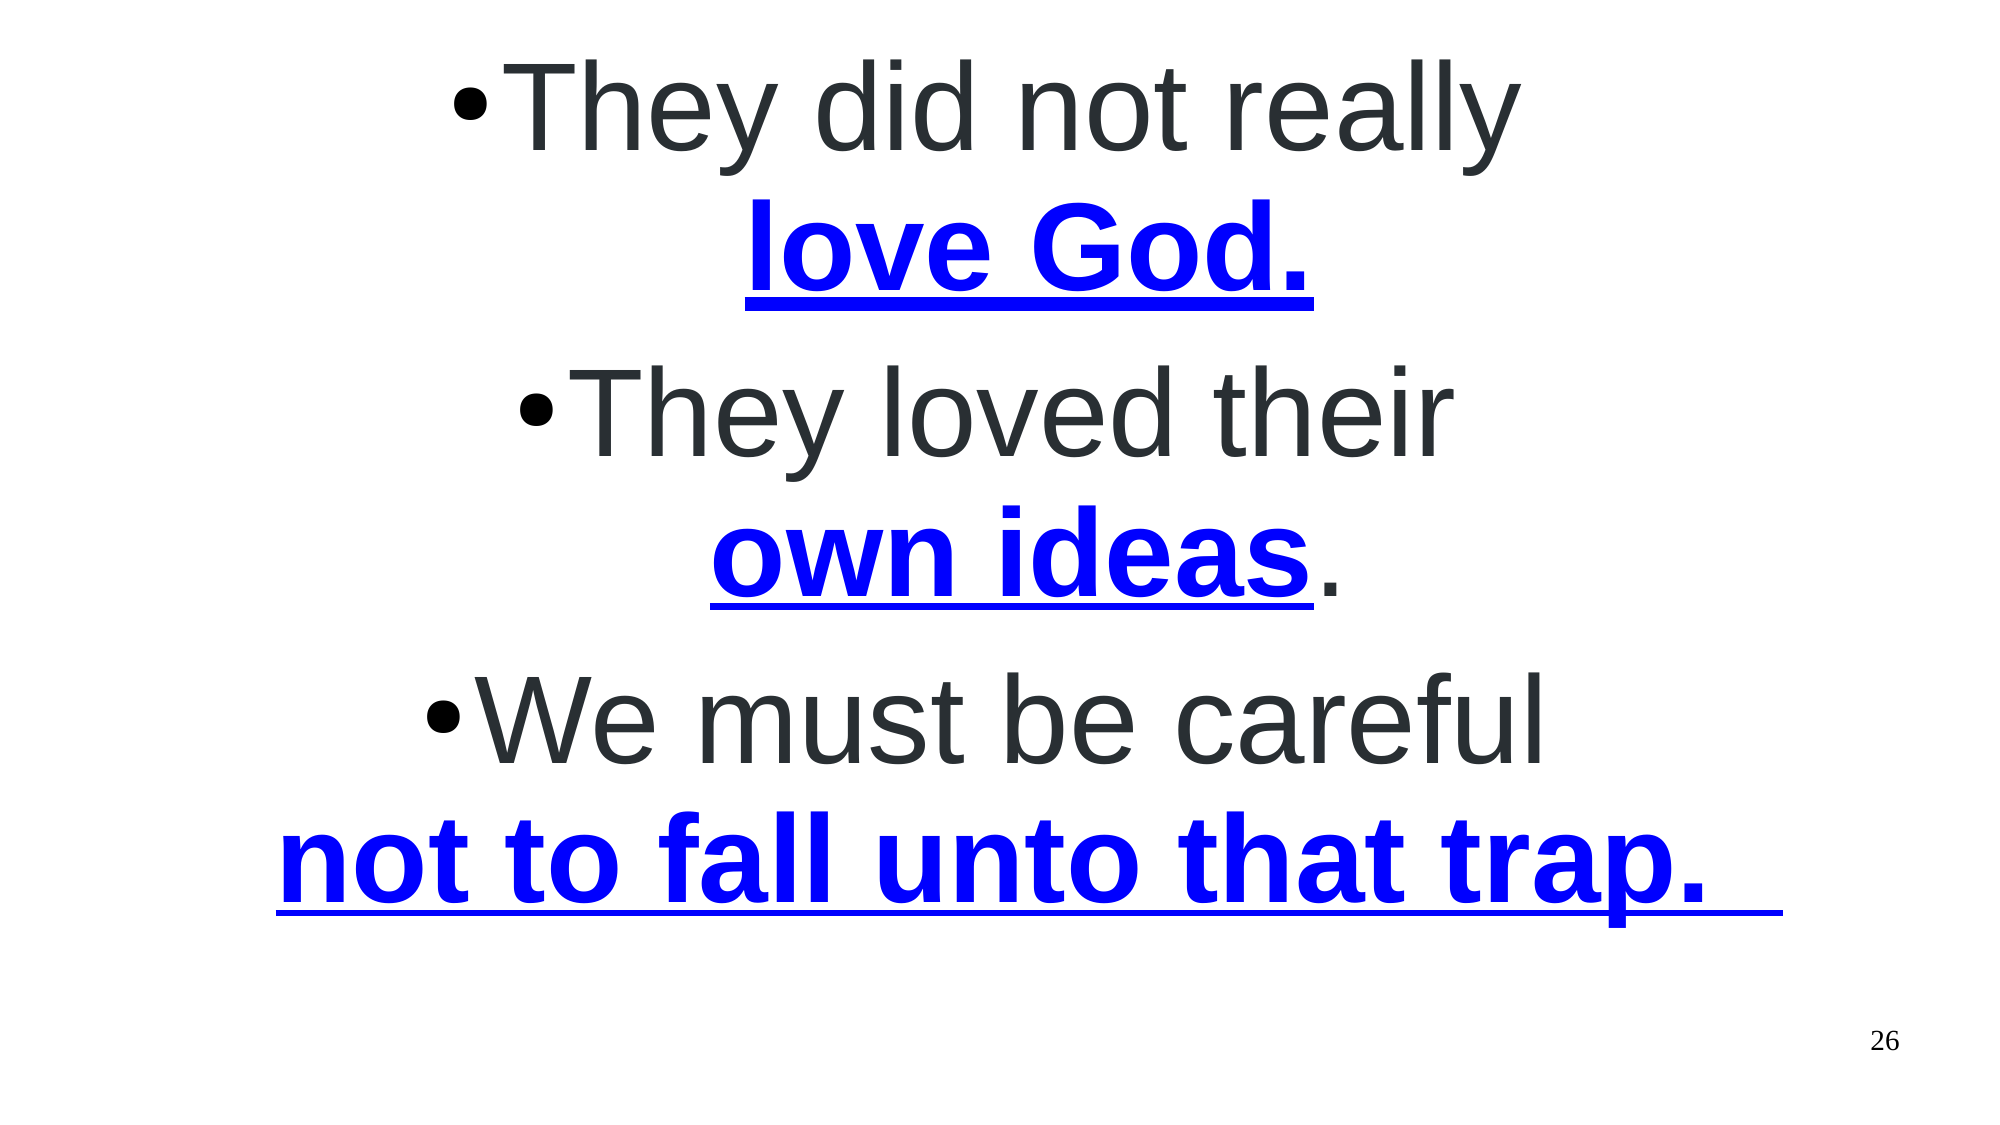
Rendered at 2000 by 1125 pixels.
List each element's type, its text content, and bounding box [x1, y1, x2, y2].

list They did not really love God. They loved their own ideas. We must be careful not to fall unto that trap. [37, 37, 1951, 1088]
